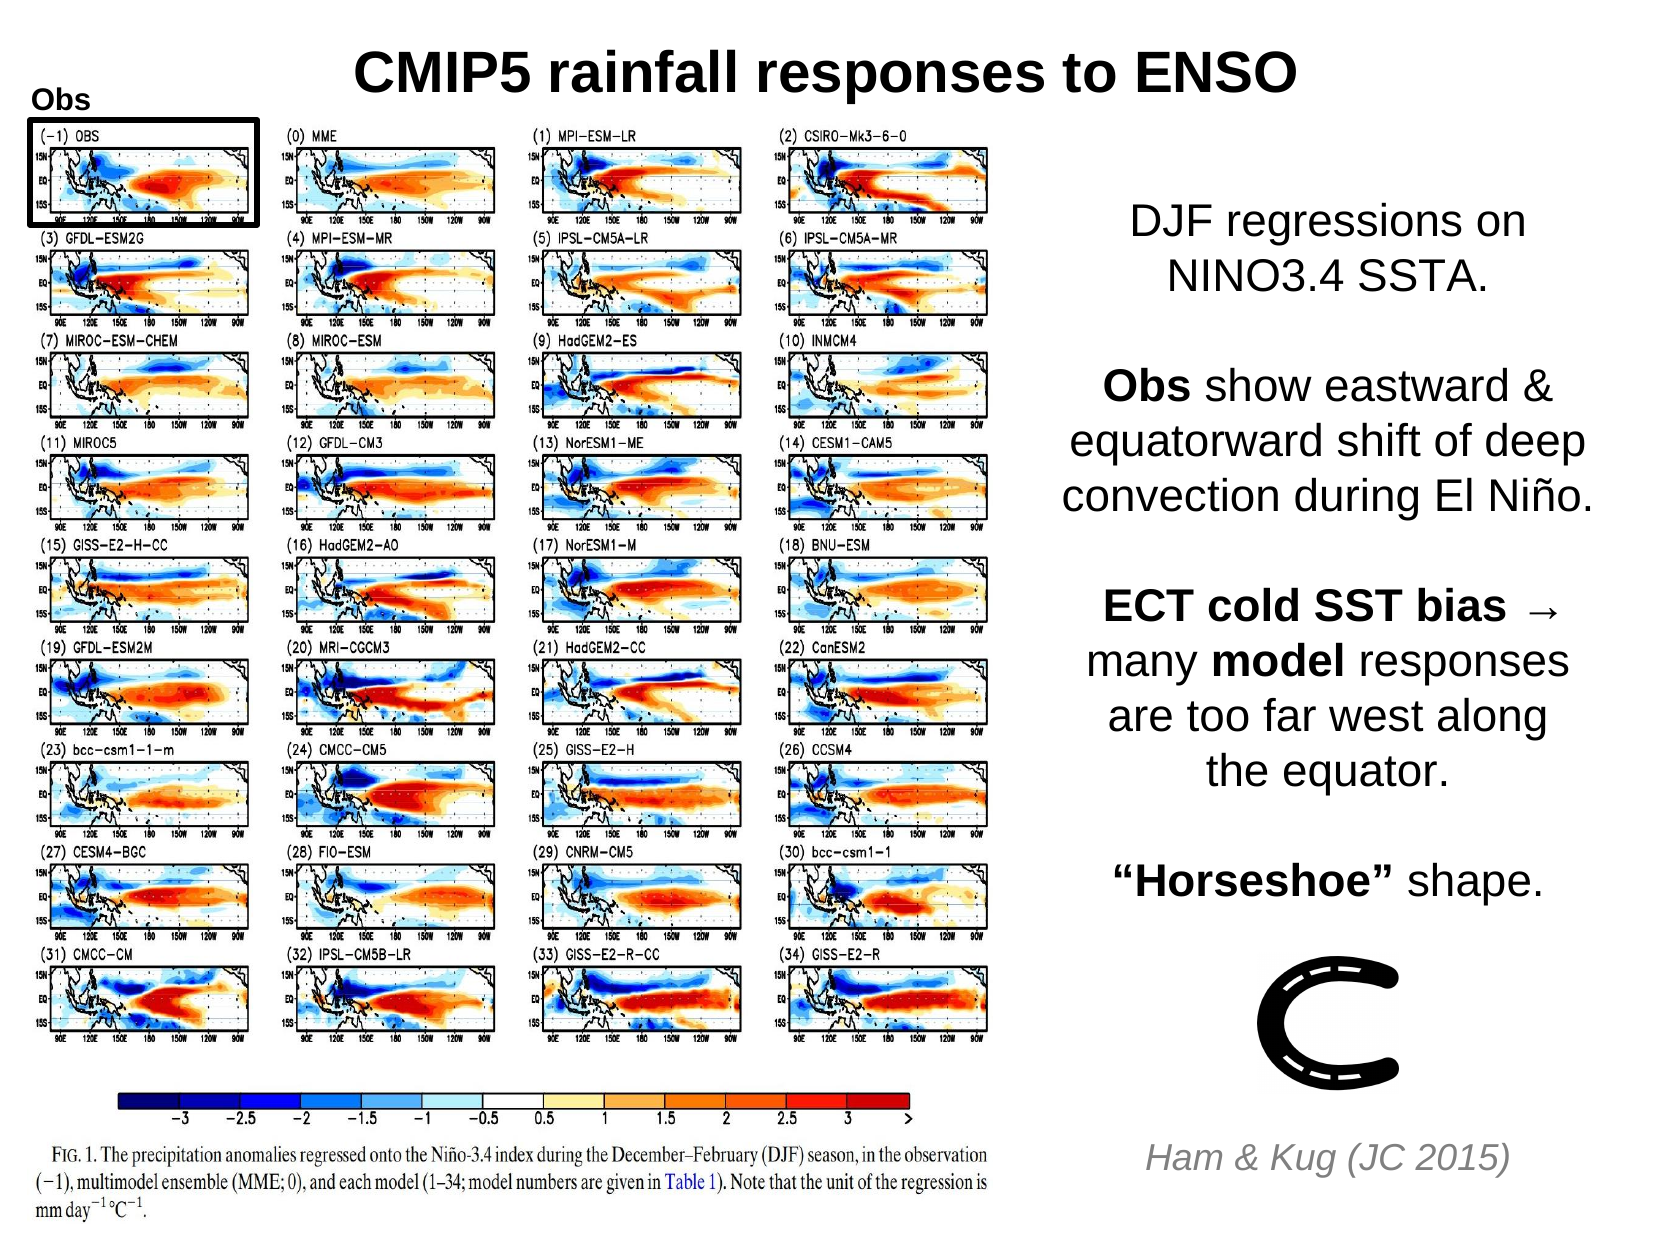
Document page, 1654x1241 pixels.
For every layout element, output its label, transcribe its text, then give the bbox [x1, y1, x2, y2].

picture [27, 122, 993, 1224]
picture [1257, 952, 1399, 1095]
text_box Ham & Kug (JC 2015) [1056, 1130, 1600, 1177]
text_box DJF regressions on NINO3.4 SSTA. Obs show eastward & equatorward shift of deep convection during El Niño. ECT cold SST bias → many model responses are too far west along the equator. “Horseshoe” shape. [1036, 190, 1620, 906]
text_box CMIP5 rainfall responses to ENSO [18, 24, 1635, 105]
text_box Obs [30, 78, 257, 117]
picture [33, 123, 254, 222]
